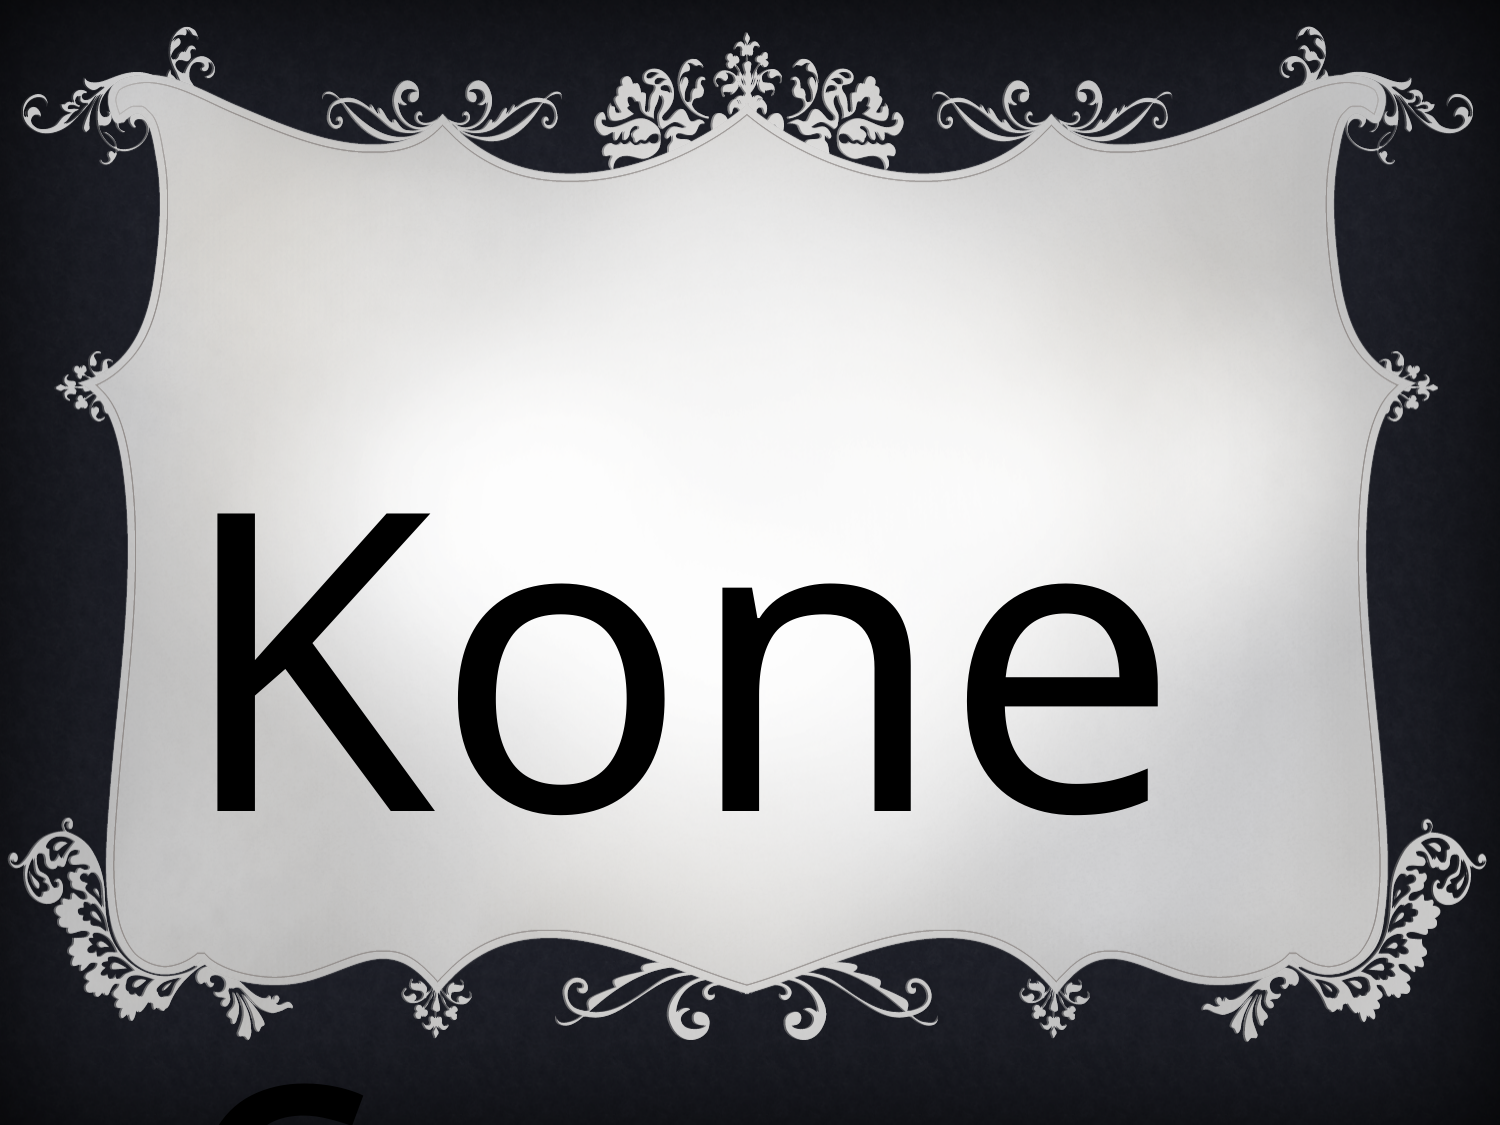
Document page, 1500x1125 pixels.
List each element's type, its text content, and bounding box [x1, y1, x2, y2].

text_box Konec [268, 1116, 348, 1125]
text_box Konec [162, 387, 1288, 1125]
picture [0, 0, 1500, 1125]
